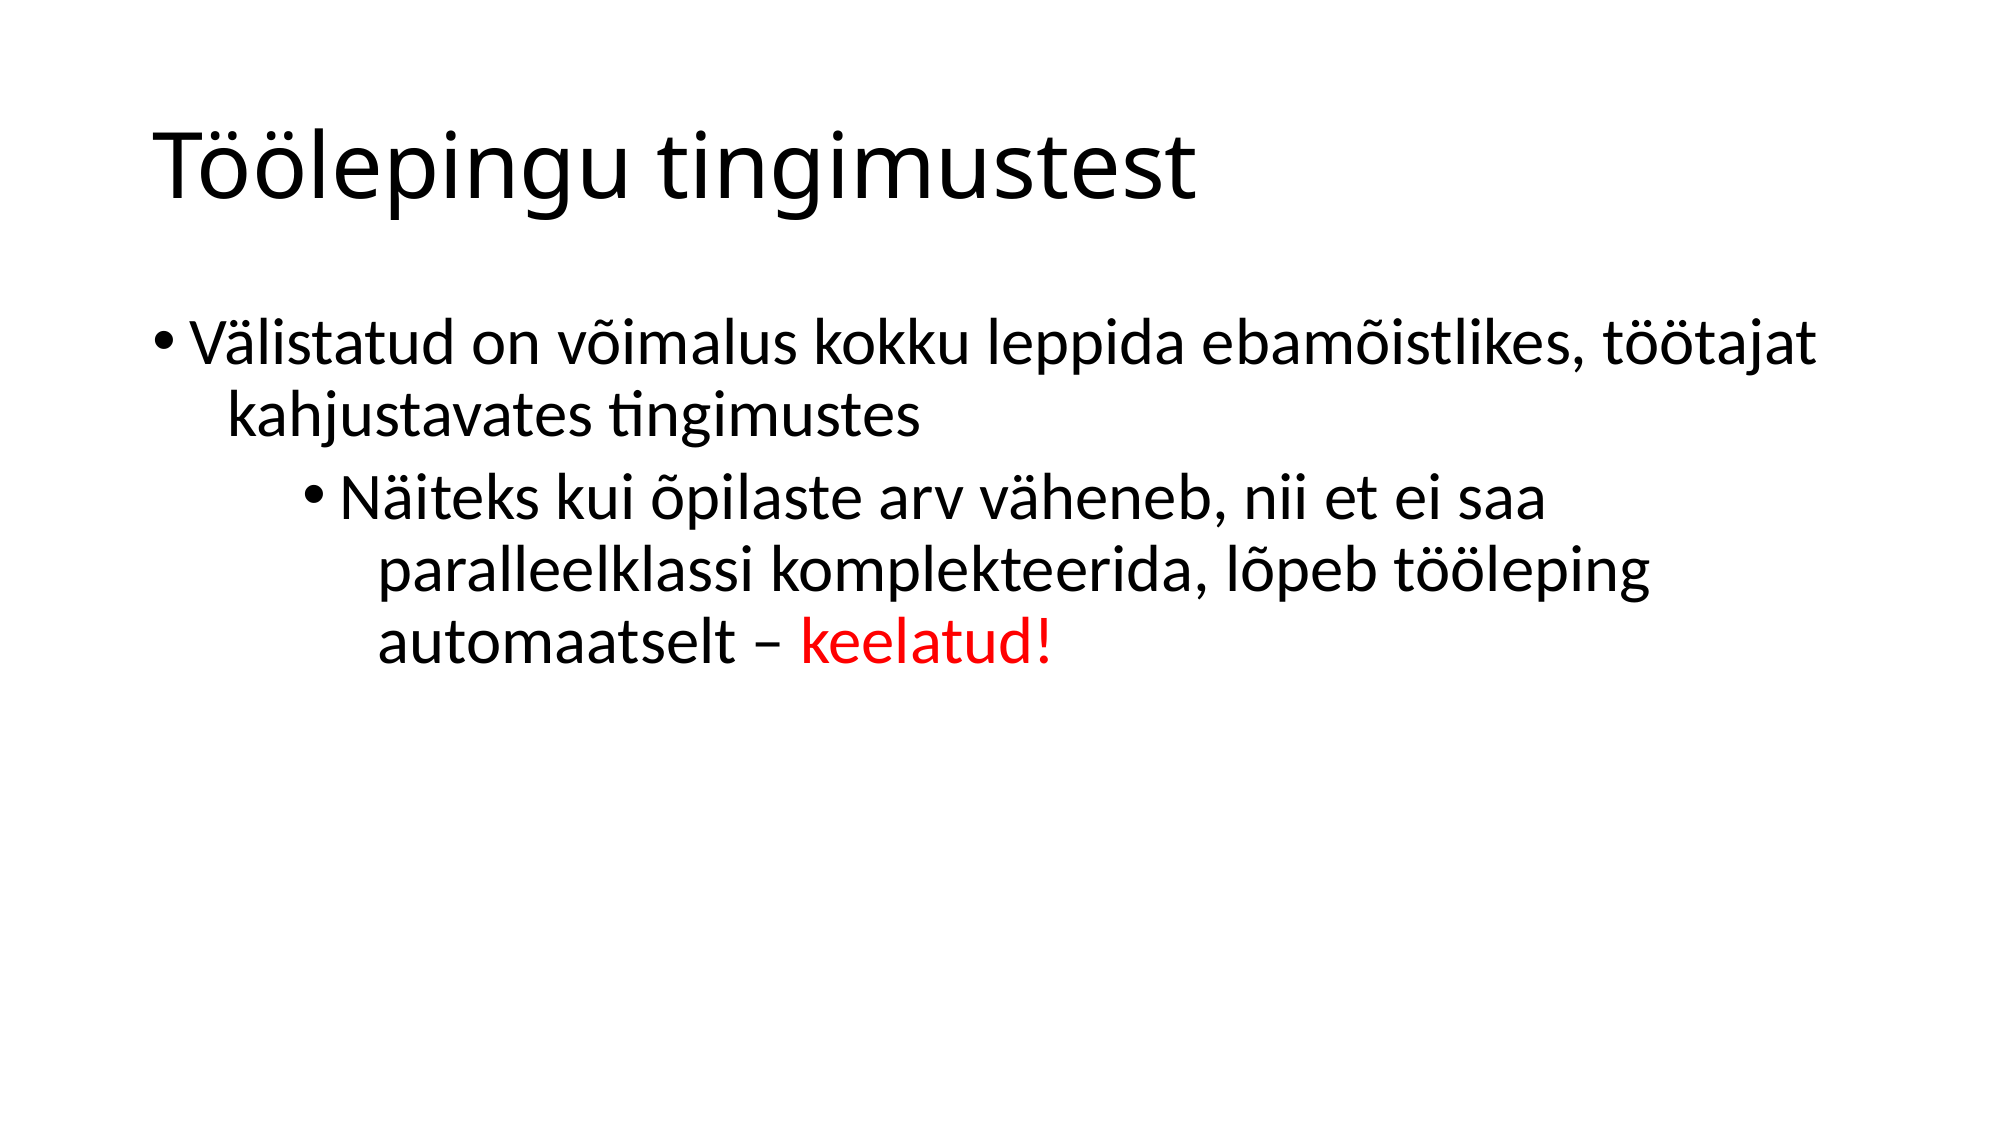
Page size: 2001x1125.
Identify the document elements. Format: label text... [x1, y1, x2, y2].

title Töölepingu tingimustest [137, 59, 1863, 278]
list Välistatud on võimalus kokku leppida ebamõistlikes, töötajat kahjustavates tingimustes Näiteks kui õpilaste arv väheneb, nii et ei saa paralleelklassi komplekteerida, lõpeb tööleping automaatselt – keelatud! [137, 299, 1863, 1014]
